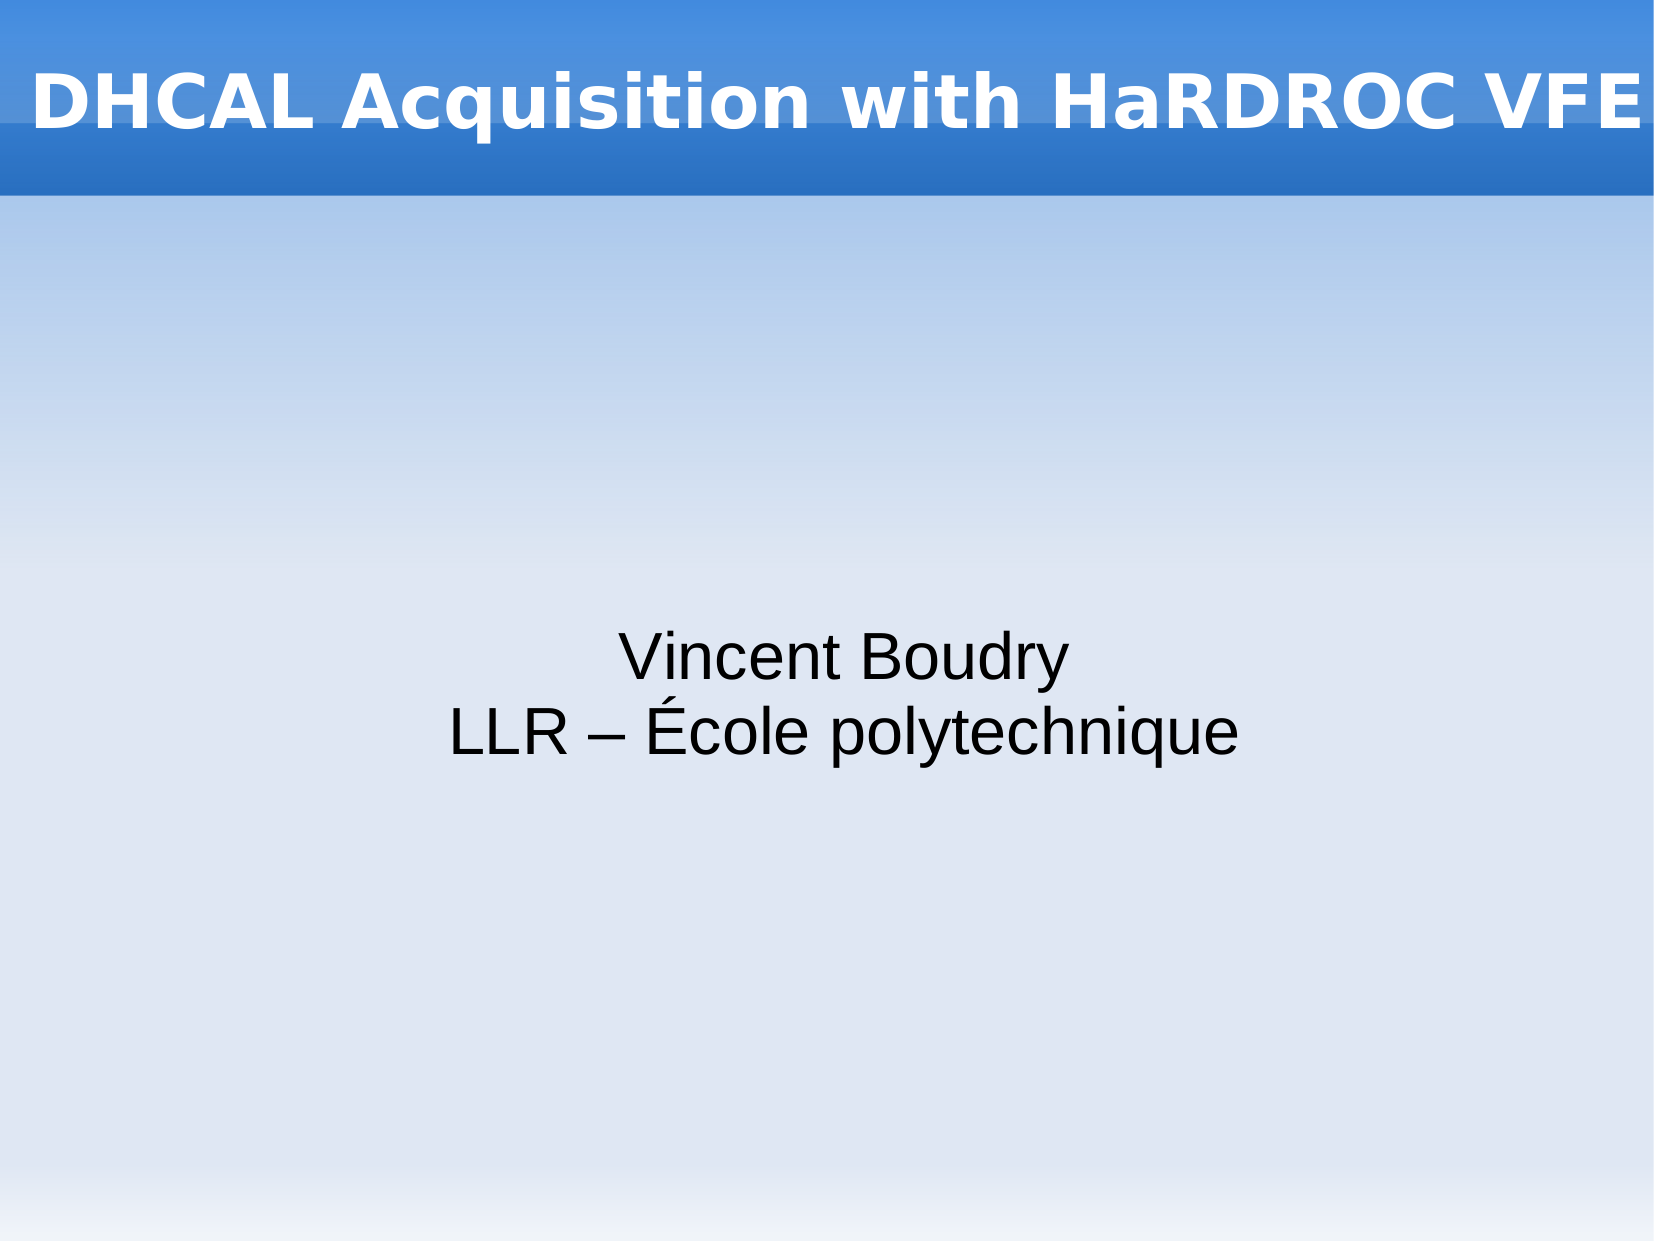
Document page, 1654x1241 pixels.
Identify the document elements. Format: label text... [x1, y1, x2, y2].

picture [0, 0, 1654, 1241]
subtitle Vincent Boudry LLR – École polytechnique [59, 236, 1595, 1152]
title DHCAL Acquisition with HaRDROC VFE [29, 0, 1654, 207]
